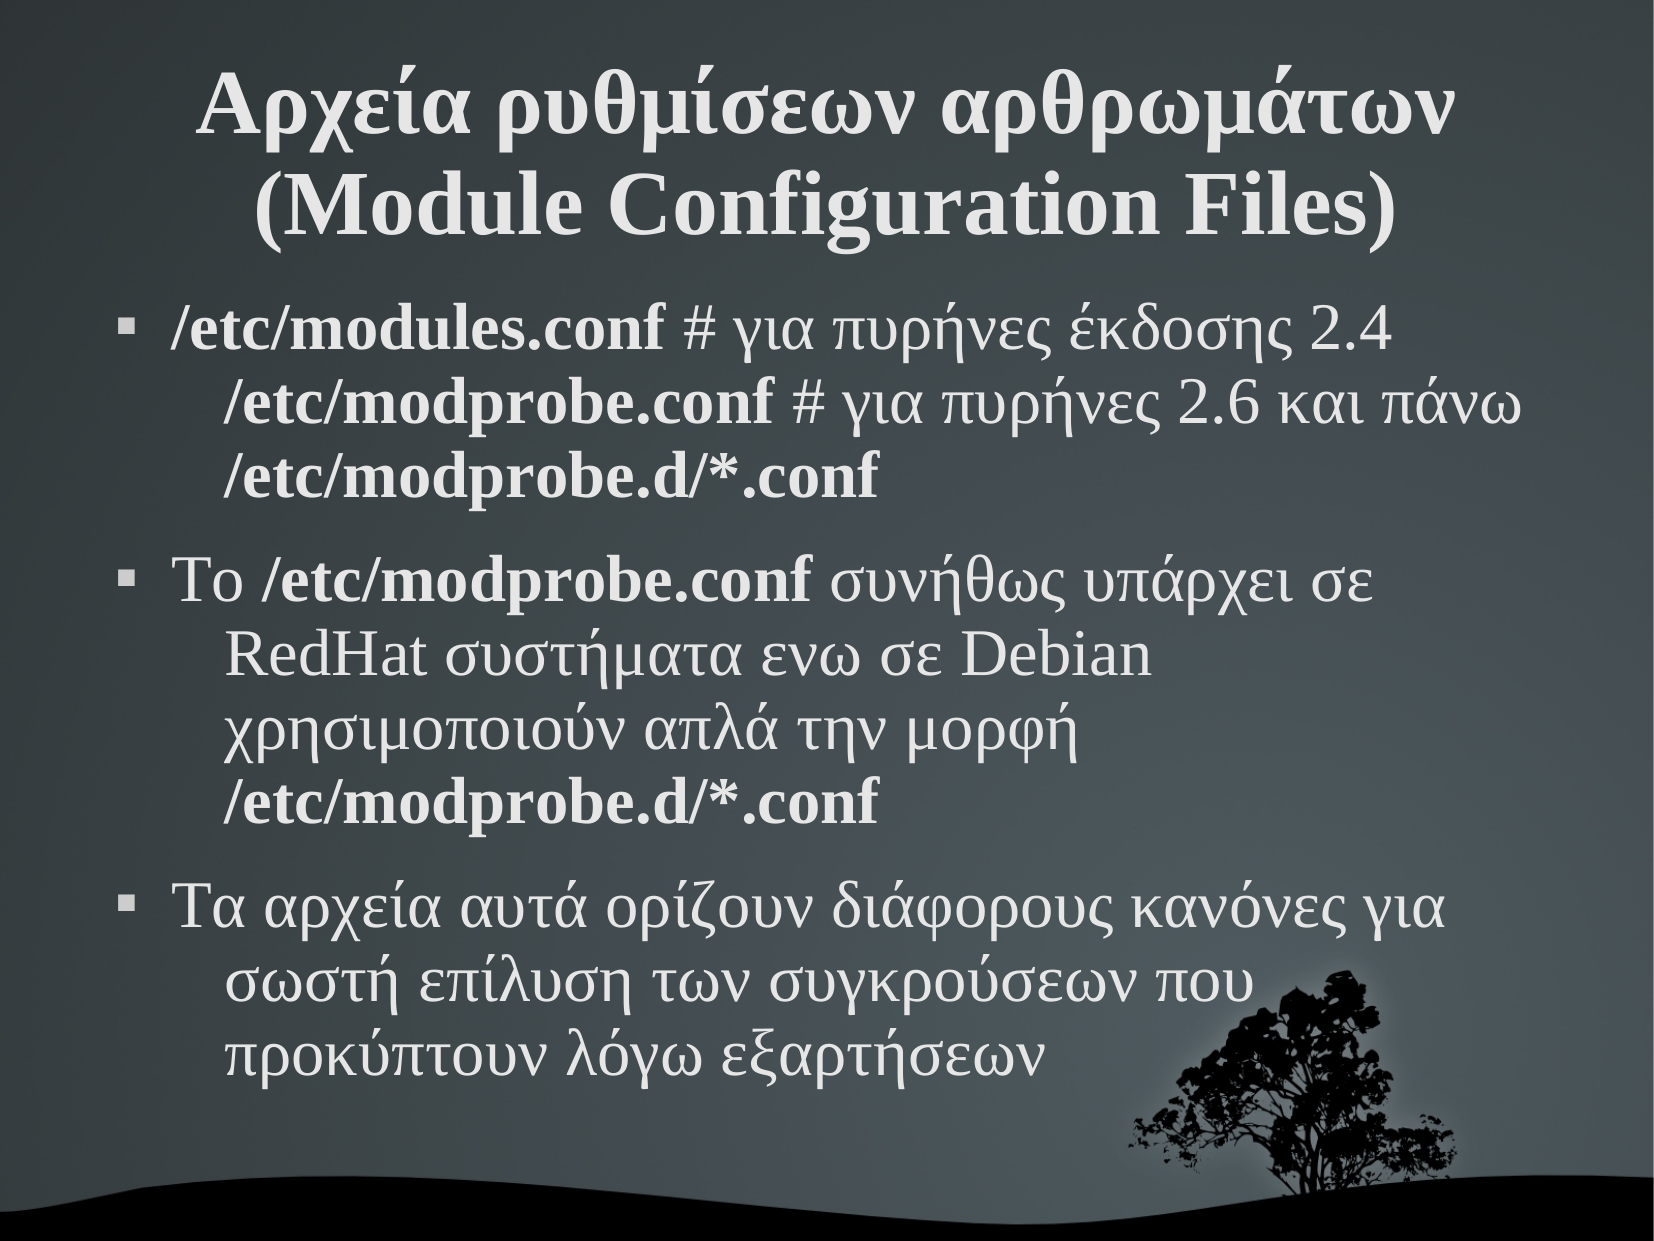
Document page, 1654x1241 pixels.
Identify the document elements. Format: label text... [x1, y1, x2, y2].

picture [0, 0, 1654, 1241]
title Αρχεία ρυθμίσεων αρθρωμάτων (Module Configuration Files) [82, 33, 1571, 273]
list /etc/modules.conf # για πυρήνες έκδοσης 2.4 /etc/modprobe.conf # για πυρήνες 2.6 και πάνω /etc/modprobe.d/*.conf Το /etc/modprobe.conf συνήθως υπάρχει σε RedHat συστήματα ενω σε Debian χρησιμοποιούν απλά την μορφή /etc/modprobe.d/*.conf Τα αρχεία αυτά ορίζουν διάφορους κανόνες για σωστή επίλυση των συγκρούσεων που προκύπτουν λόγω εξαρτήσεων [82, 290, 1571, 1109]
